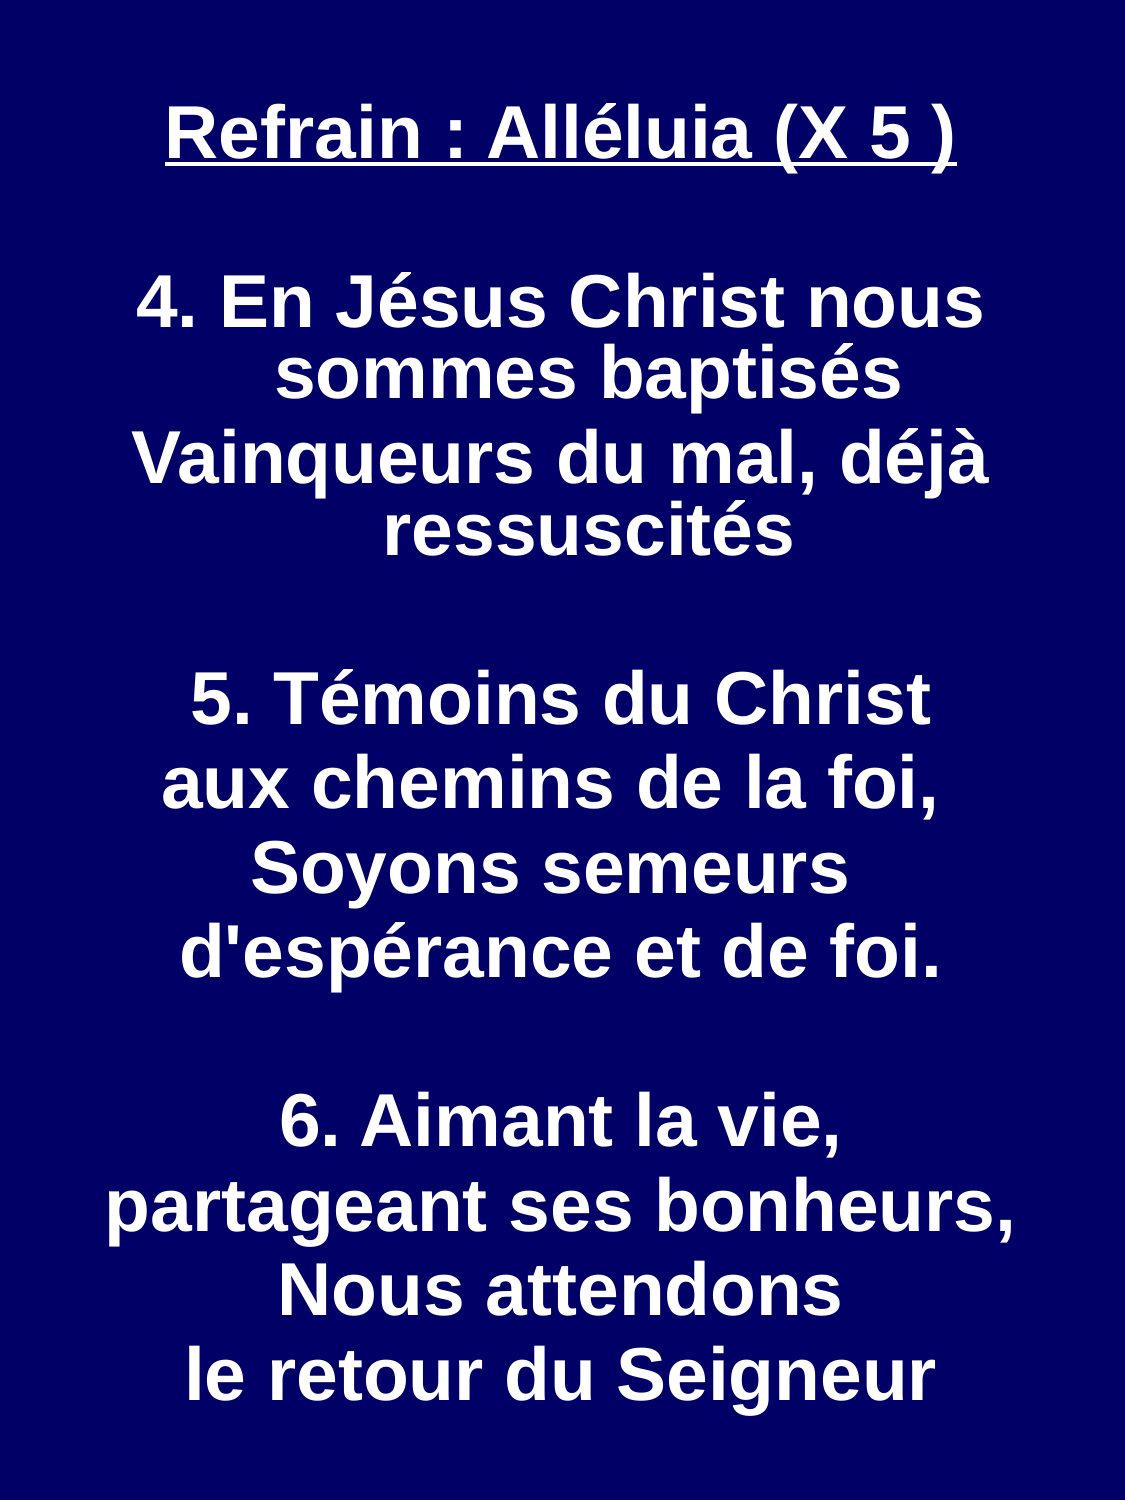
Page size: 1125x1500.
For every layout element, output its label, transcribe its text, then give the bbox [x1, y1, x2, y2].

text_box Refrain : Alléluia (X 5 ) 4. En Jésus Christ nous sommes baptisés Vainqueurs du mal, déjà ressuscités 5. Témoins du Christ aux chemins de la foi, Soyons semeurs d'espérance et de foi. 6. Aimant la vie, partageant ses bonheurs, Nous attendons le retour du Seigneur [11, 35, 1111, 1441]
